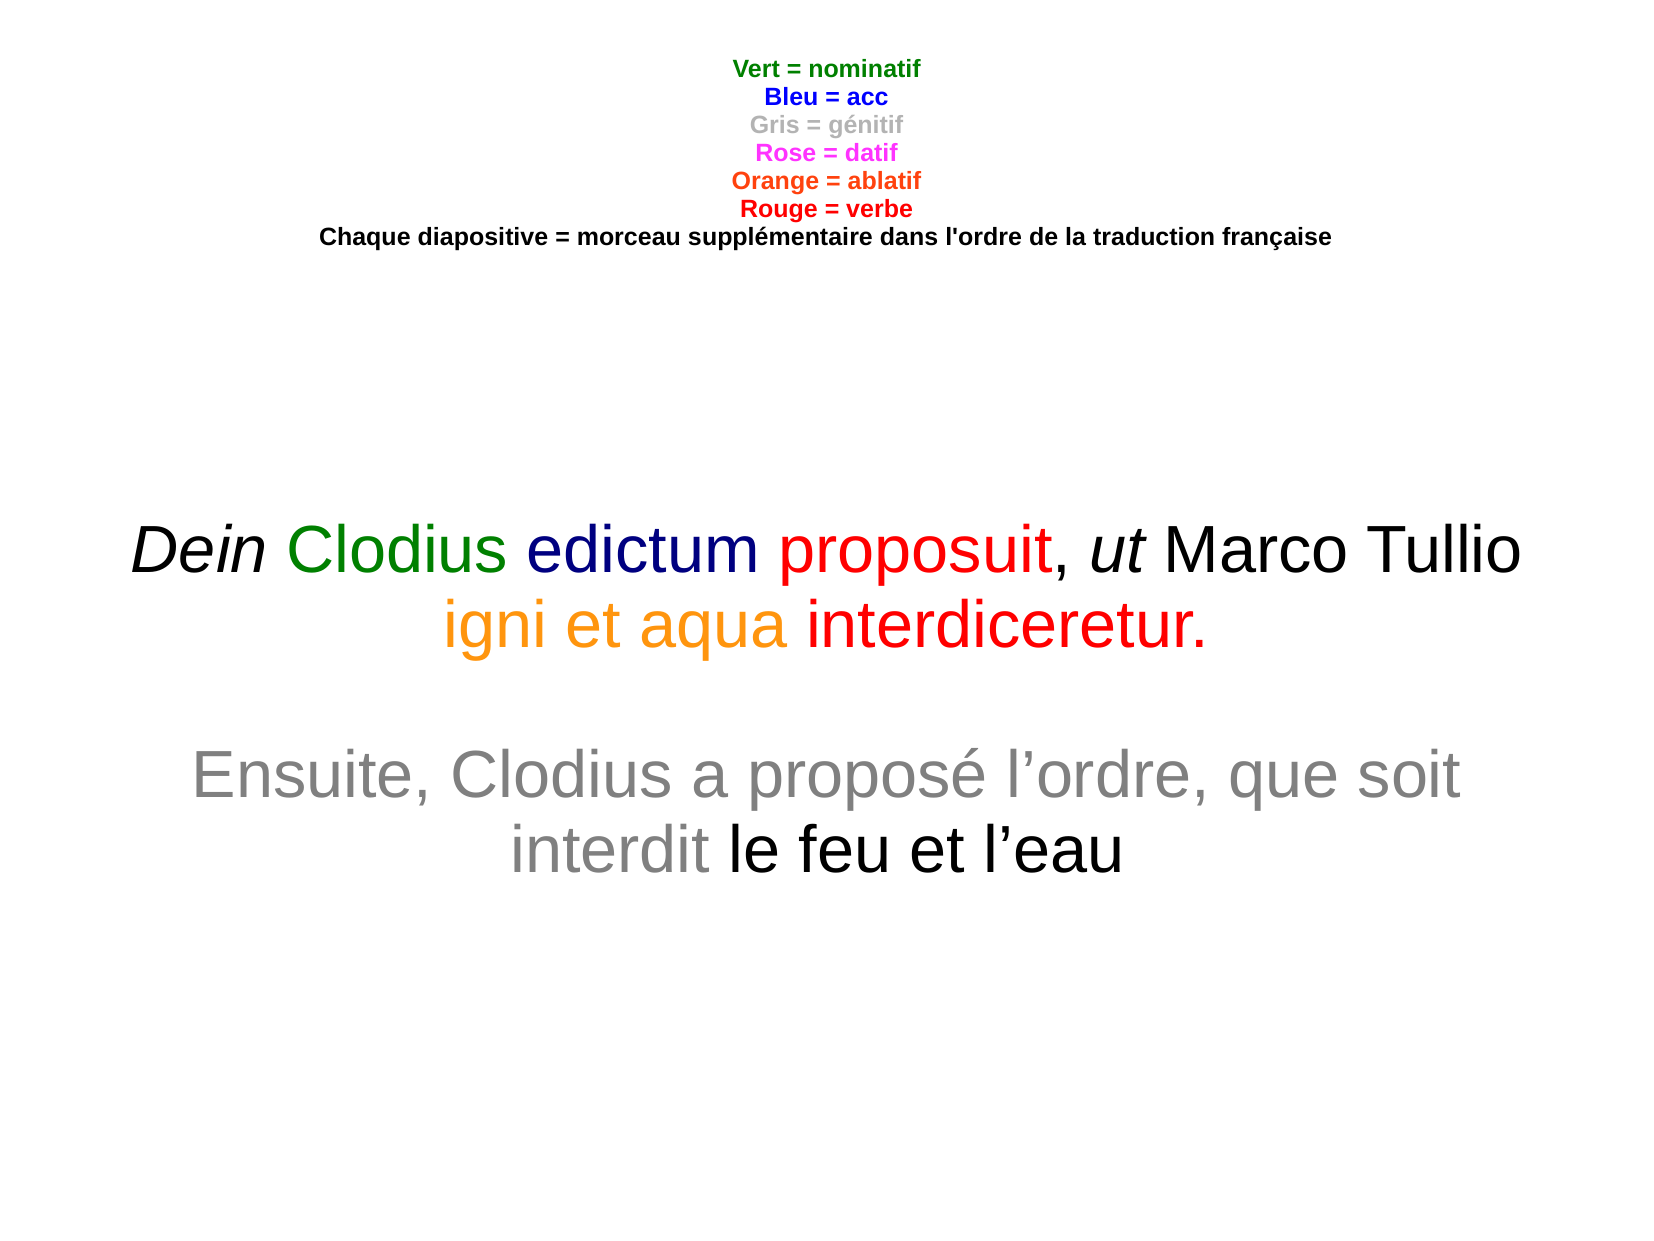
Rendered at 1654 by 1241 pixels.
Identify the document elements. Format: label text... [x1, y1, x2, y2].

subtitle Dein Clodius edictum proposuit, ut Marco Tullio igni et aqua interdiceretur. Ensuite, Clodius a proposé l’ordre, que soit interdit le feu et l’eau [82, 290, 1571, 1109]
title Vert = nominatif Bleu = acc Gris = génitif Rose = datif Orange = ablatif Rouge = verbe Chaque diapositive = morceau supplémentaire dans l'ordre de la traduction française [82, 49, 1571, 257]
